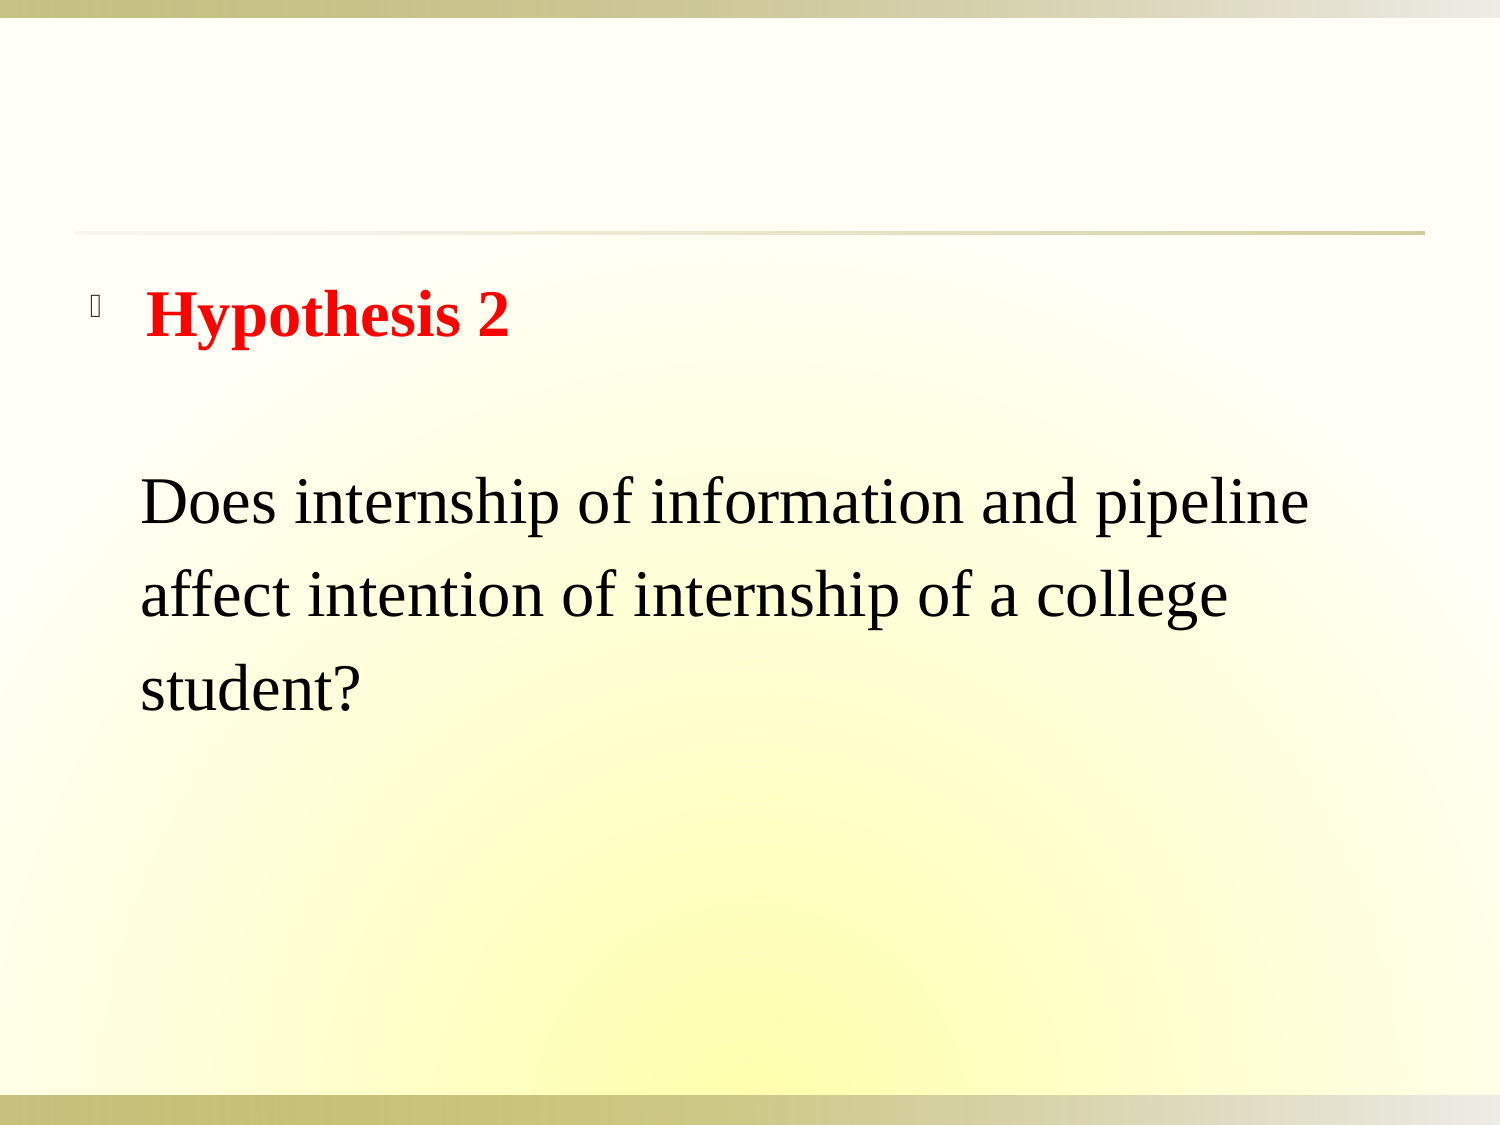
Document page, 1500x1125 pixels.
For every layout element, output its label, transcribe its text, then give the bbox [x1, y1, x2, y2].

list Hypothesis 2 Does internship of information and pipeline affect intention of internship of a college student? [75, 262, 1425, 1032]
